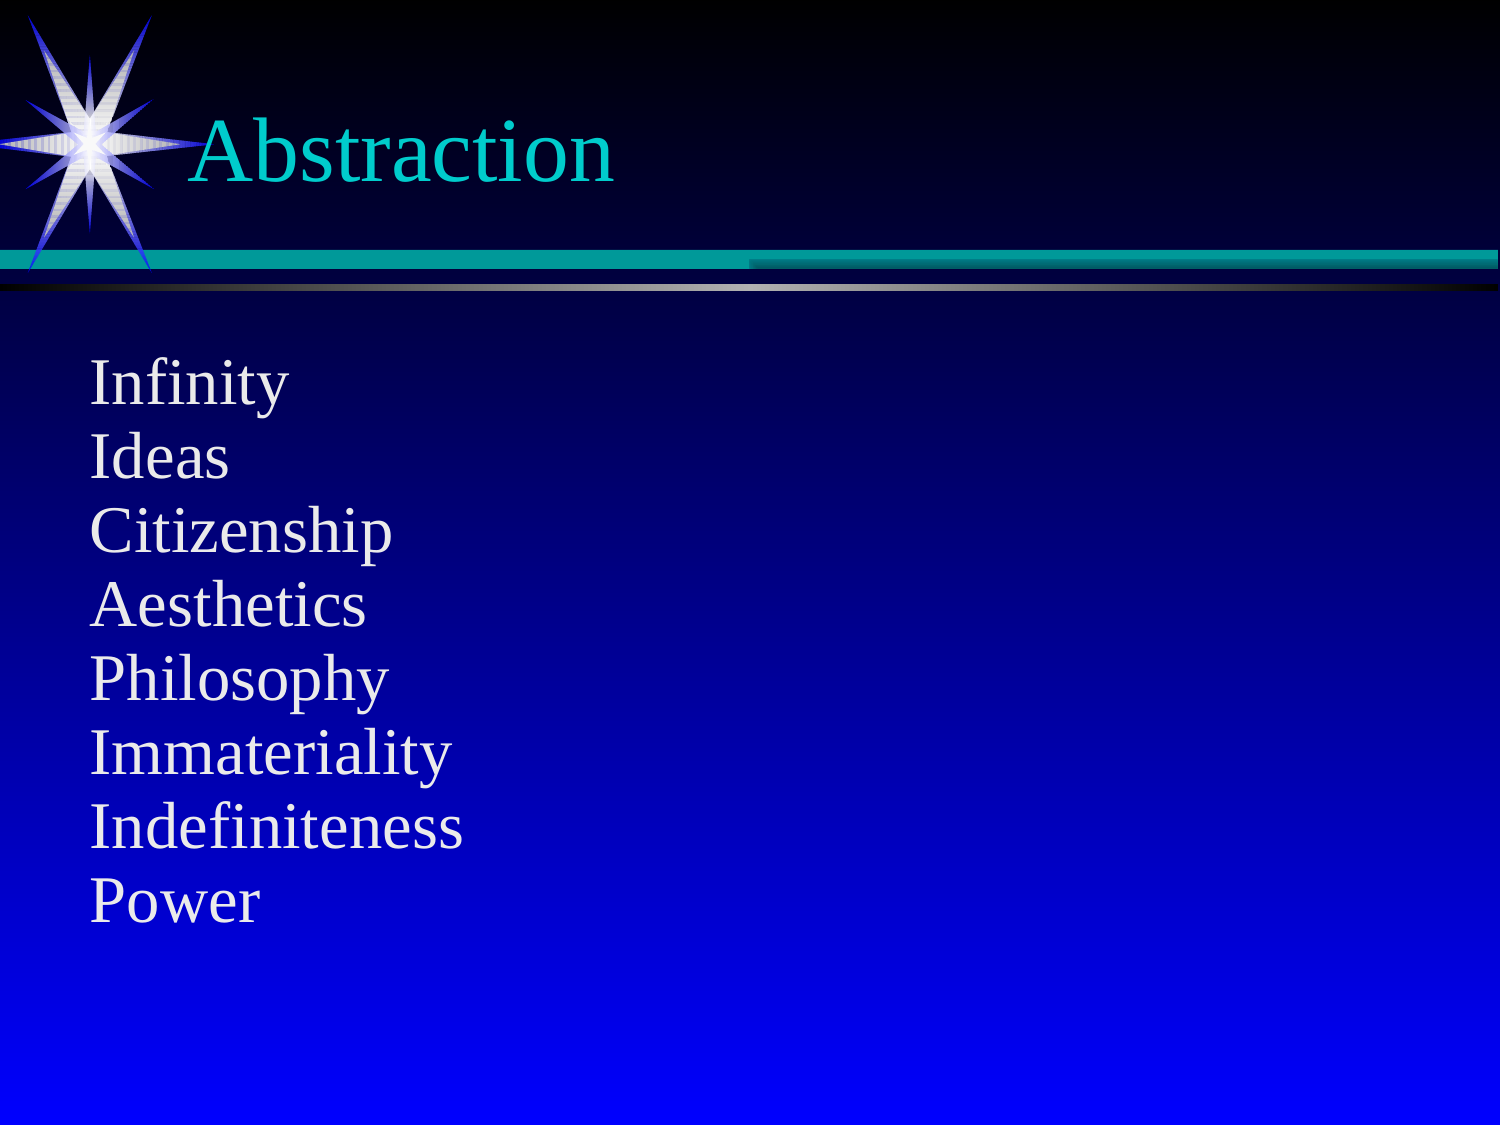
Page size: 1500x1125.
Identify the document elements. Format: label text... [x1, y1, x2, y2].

text_box æ [135, 37, 144, 42]
text_box Infinity Ideas Citizenship Aesthetics Philosophy Immateriality Indefiniteness Power [75, 337, 1313, 945]
text_box æ [135, 246, 144, 251]
text_box æ [36, 246, 44, 251]
title Abstraction [187, 56, 1463, 244]
text_box æ [35, 37, 44, 42]
